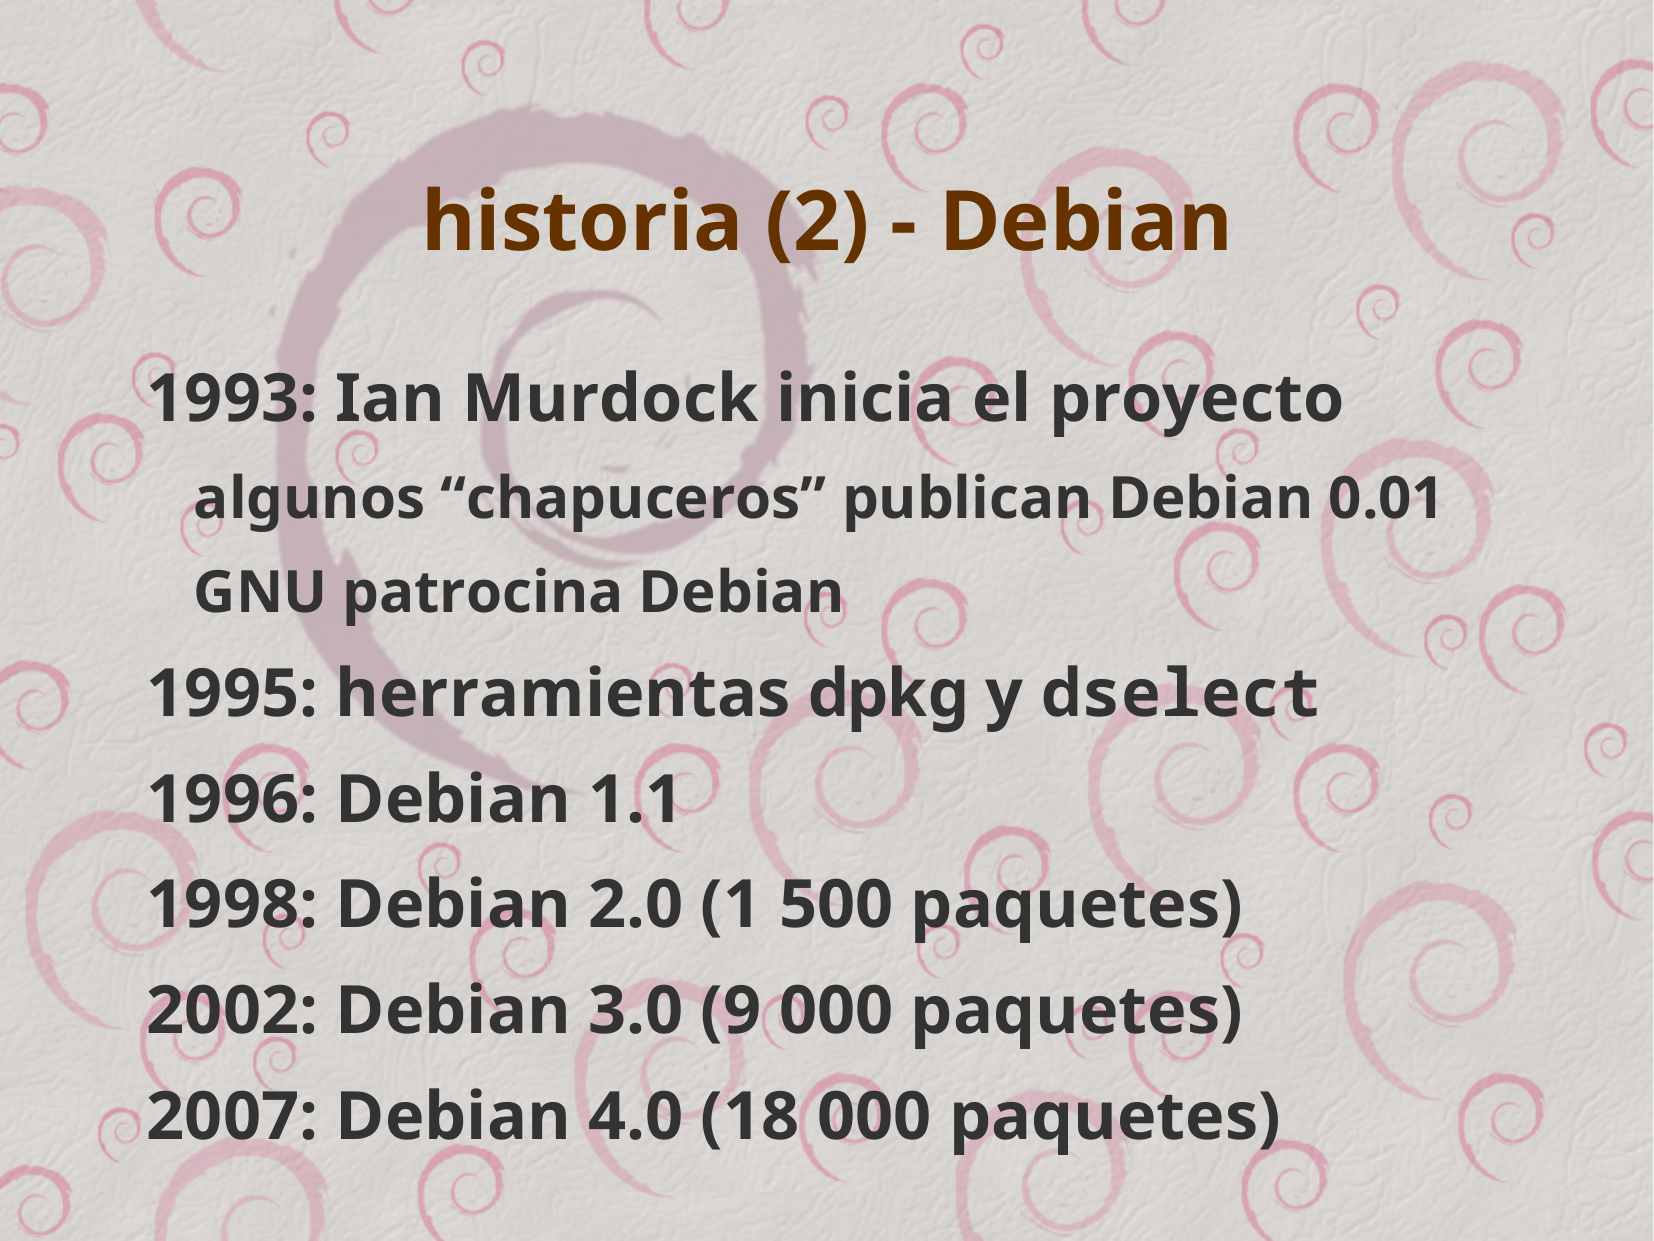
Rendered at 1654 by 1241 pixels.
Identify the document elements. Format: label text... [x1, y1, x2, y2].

list 1993: Ian Murdock inicia el proyecto algunos “chapuceros” publican Debian 0.01 GNU patrocina Debian 1995: herramientas dpkg y dselect 1996: Debian 1.1 1998: Debian 2.0 (1 500 paquetes) 2002: Debian 3.0 (9 000 paquetes) 2007: Debian 4.0 (18 000 paquetes) [134, 350, 1516, 1133]
picture [0, 0, 1654, 1241]
title historia (2) - Debian [121, 114, 1534, 322]
